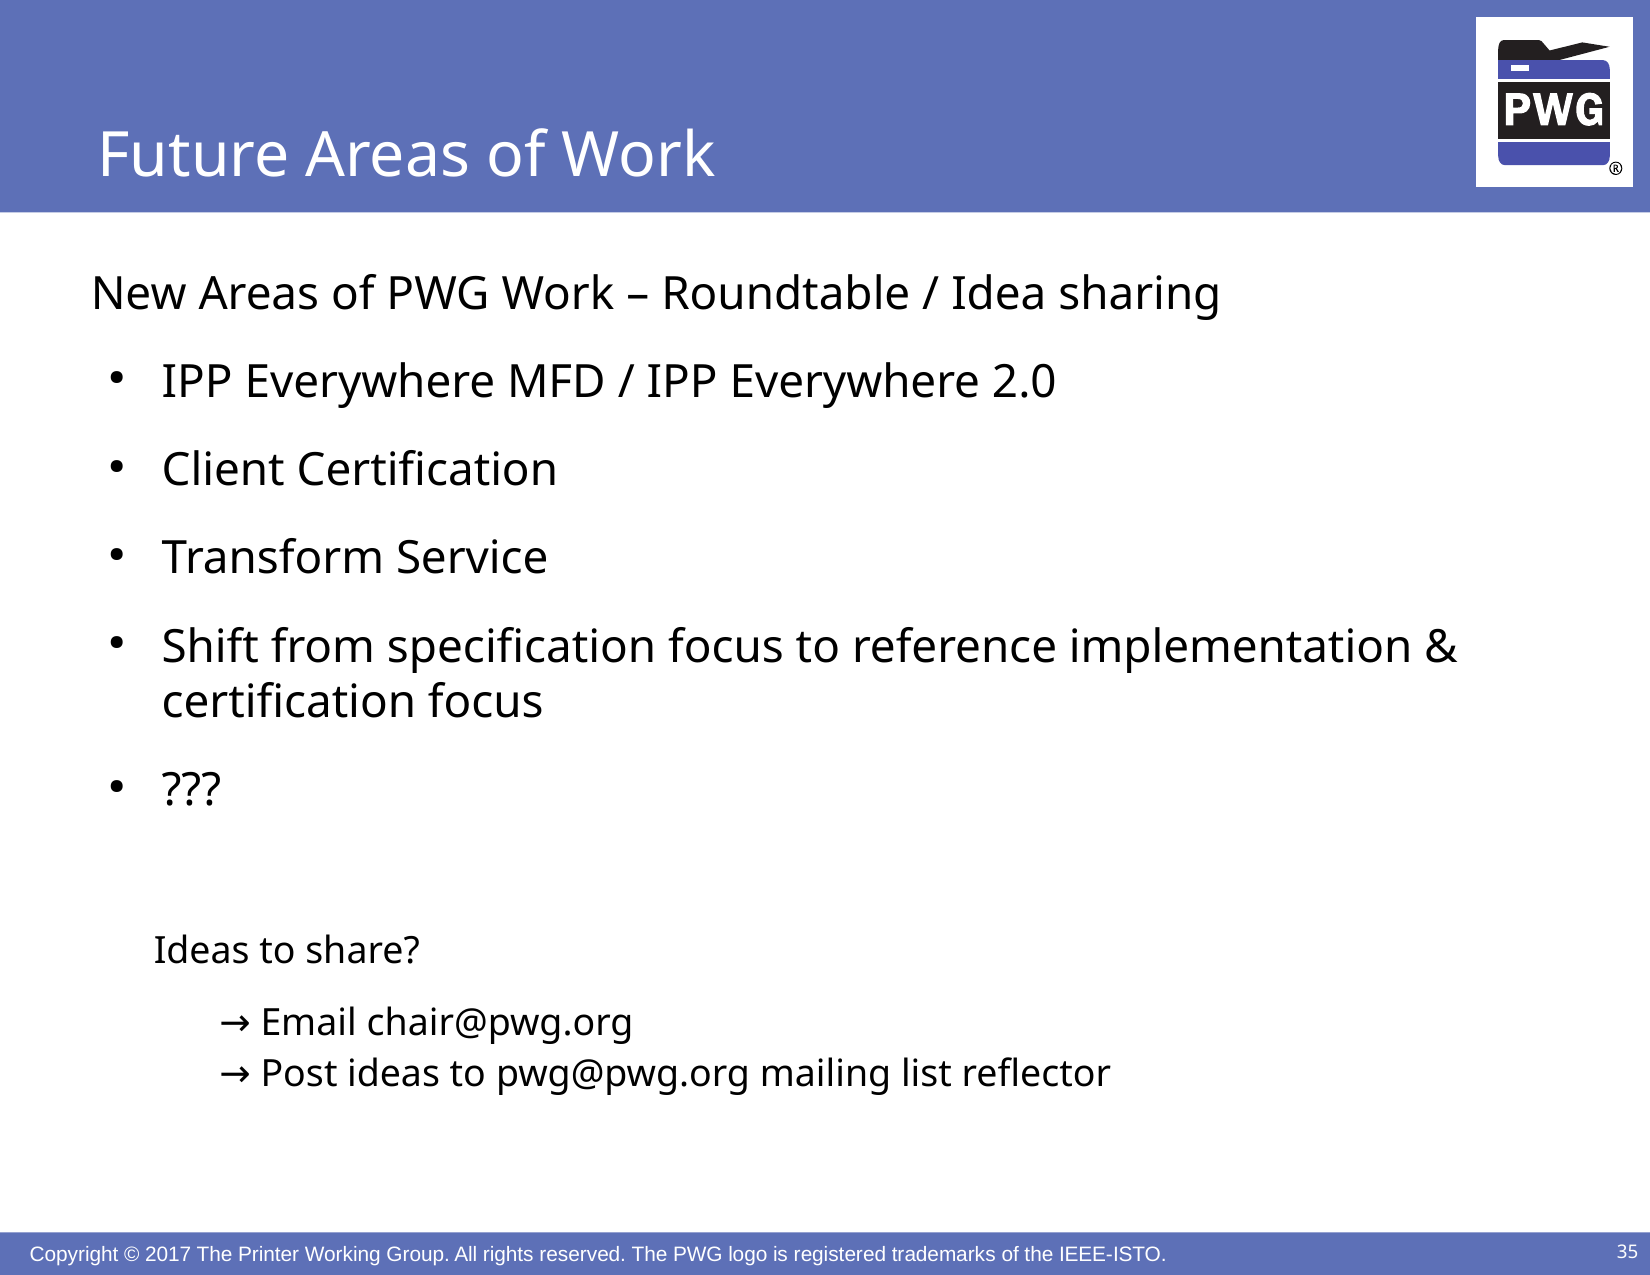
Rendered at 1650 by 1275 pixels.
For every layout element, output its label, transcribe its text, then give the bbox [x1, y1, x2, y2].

title Future Areas of Work [82, 8, 1449, 198]
list New Areas of PWG Work – Roundtable / Idea sharing IPP Everywhere MFD / IPP Everywhere 2.0 Client Certification Transform Service Shift from specification focus to reference implementation & certification focus ??? Ideas to share? → Email chair@pwg.org → Post ideas to pwg@pwg.org mailing list reflector [82, 254, 1568, 1233]
